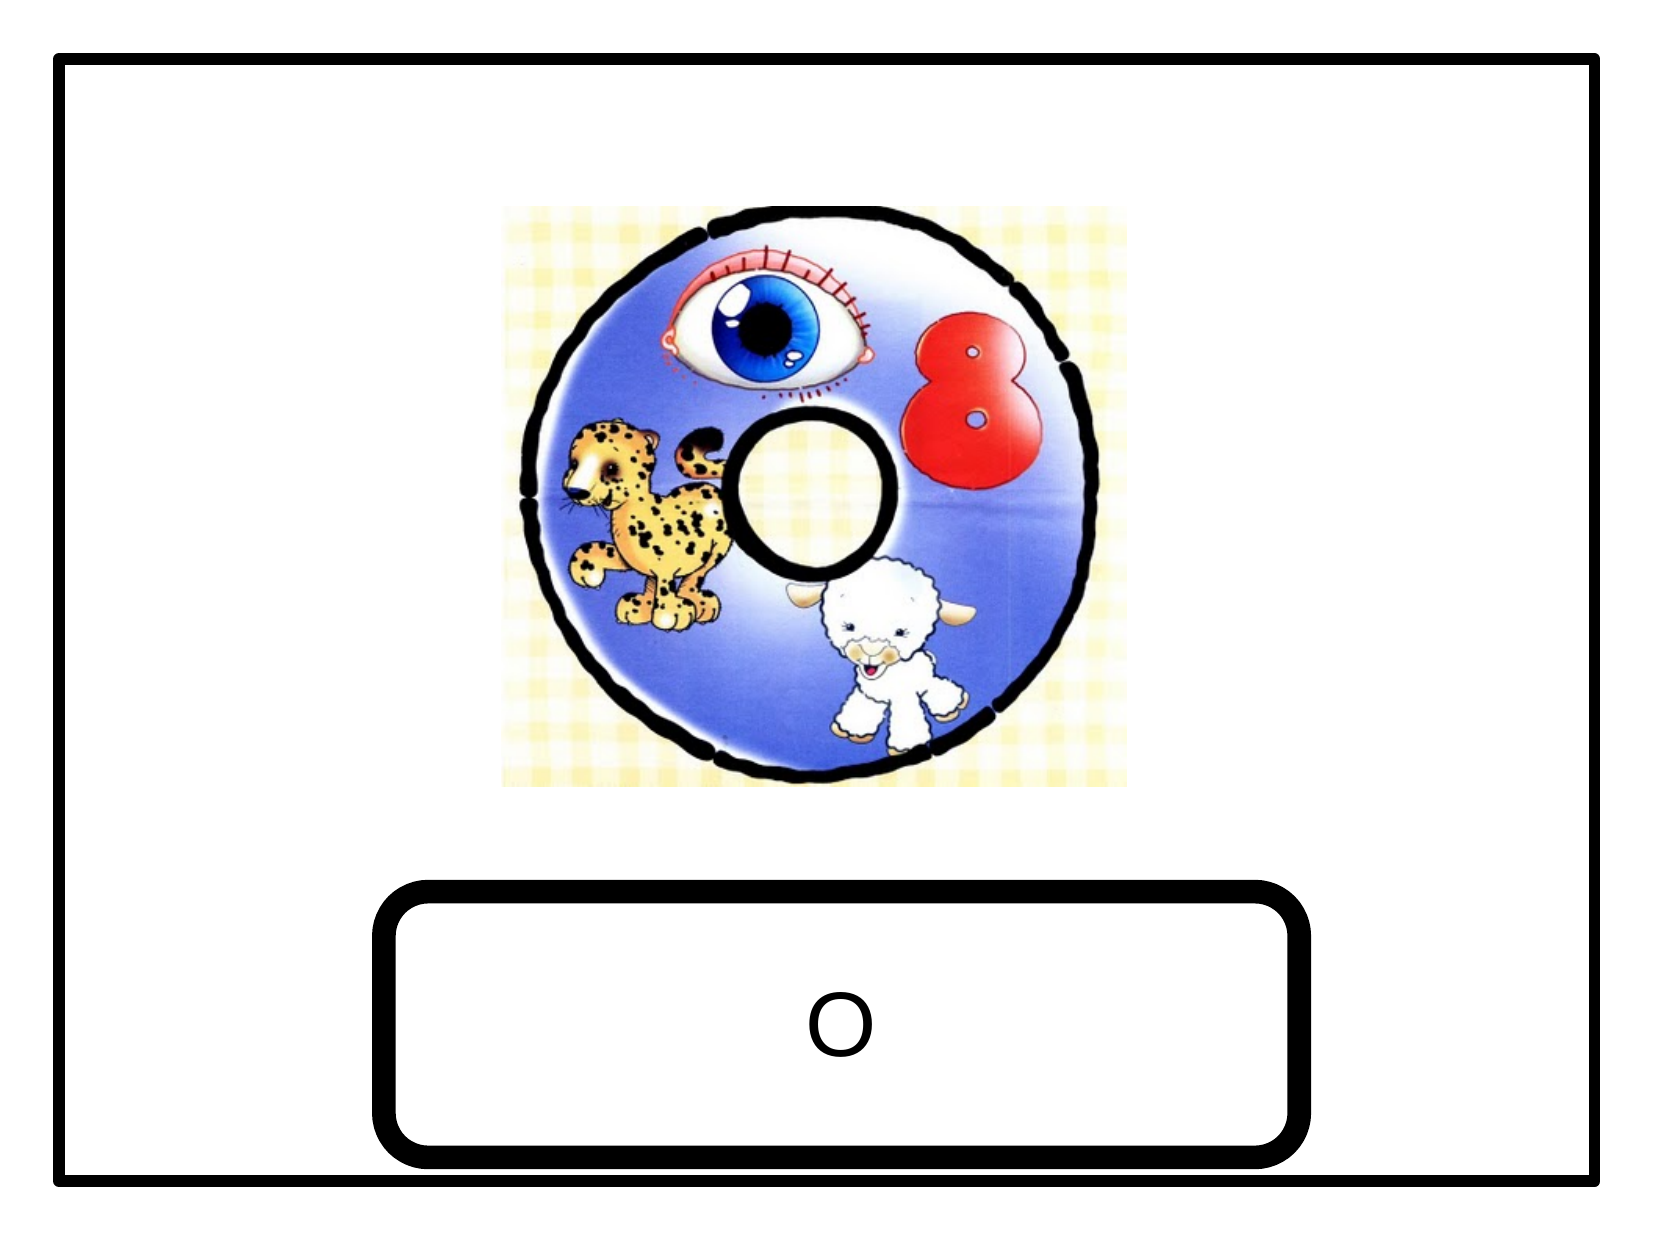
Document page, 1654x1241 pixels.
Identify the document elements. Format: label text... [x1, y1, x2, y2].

text_box O [383, 891, 1300, 1158]
picture [501, 206, 1127, 787]
text_box [59, 59, 1595, 1182]
